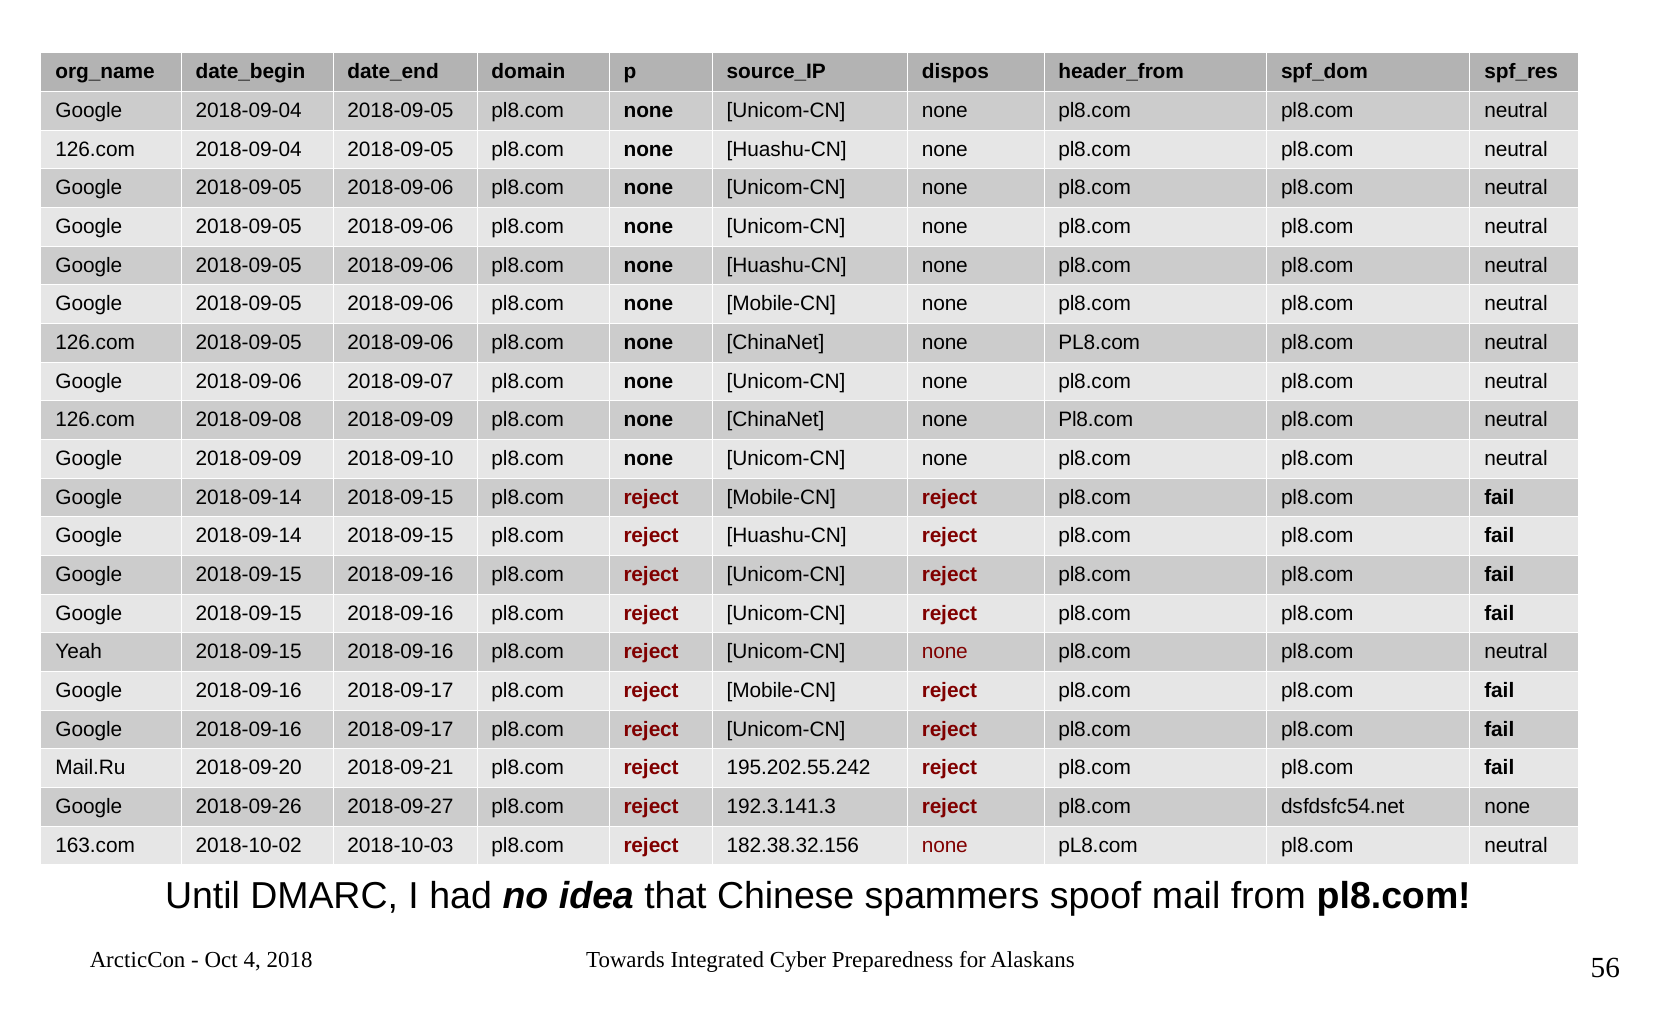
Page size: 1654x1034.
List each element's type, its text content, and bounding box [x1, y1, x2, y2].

table_cell Google [41, 363, 181, 400]
table_cell none [610, 285, 712, 323]
table_cell pl8.com [1267, 749, 1469, 787]
table_cell 2018-09-06 [334, 285, 477, 323]
table_cell reject [908, 672, 1044, 710]
table_cell none [908, 131, 1044, 168]
table_cell 2018-09-06 [334, 247, 477, 284]
table_cell 2018-09-05 [182, 208, 333, 246]
table_cell none [610, 247, 712, 284]
table_cell pL8.com [1045, 827, 1266, 864]
table_cell pl8.com [478, 479, 609, 516]
table_cell [Mobile-CN] [713, 285, 907, 323]
table_cell pl8.com [478, 517, 609, 555]
table_cell [Unicom-CN] [713, 169, 907, 207]
table_cell Google [41, 247, 181, 284]
table_cell pl8.com [478, 440, 609, 478]
table_cell reject [610, 633, 712, 671]
table_cell Google [41, 711, 181, 748]
table_cell neutral [1470, 440, 1578, 478]
table_cell 2018-09-05 [182, 247, 333, 284]
table_cell fail [1470, 517, 1578, 555]
table_cell pl8.com [1045, 556, 1266, 594]
table_cell pl8.com [478, 749, 609, 787]
table_cell pl8.com [1267, 517, 1469, 555]
table_cell Google [41, 208, 181, 246]
table_cell pl8.com [1267, 131, 1469, 168]
table_cell 2018-09-16 [334, 595, 477, 632]
table_header date_end [334, 53, 477, 91]
table_cell 182.38.32.156 [713, 827, 907, 864]
table_cell pl8.com [478, 633, 609, 671]
table_cell pl8.com [1045, 711, 1266, 748]
table_cell Google [41, 788, 181, 826]
table_cell reject [610, 479, 712, 516]
table_cell none [610, 131, 712, 168]
table_cell pl8.com [1045, 247, 1266, 284]
table_cell pl8.com [478, 324, 609, 362]
table_cell [Huashu-CN] [713, 517, 907, 555]
table_cell [Unicom-CN] [713, 633, 907, 671]
table_cell neutral [1470, 92, 1578, 130]
table_cell pl8.com [478, 208, 609, 246]
table_cell reject [908, 479, 1044, 516]
table_cell neutral [1470, 324, 1578, 362]
table_cell 192.3.141.3 [713, 788, 907, 826]
table_cell 2018-09-17 [334, 672, 477, 710]
table_cell pl8.com [478, 363, 609, 400]
table_cell reject [610, 672, 712, 710]
table_cell Google [41, 479, 181, 516]
table_header spf_dom [1267, 53, 1469, 91]
table_cell pl8.com [1267, 556, 1469, 594]
table_cell 2018-09-14 [182, 517, 333, 555]
table_cell reject [908, 595, 1044, 632]
table_cell 2018-09-05 [182, 169, 333, 207]
text_box <number> [1560, 951, 1621, 1023]
table_cell pl8.com [478, 827, 609, 864]
table_cell [Unicom-CN] [713, 363, 907, 400]
table_cell pl8.com [1267, 324, 1469, 362]
table_cell neutral [1470, 131, 1578, 168]
table_cell pl8.com [478, 788, 609, 826]
table_cell fail [1470, 711, 1578, 748]
table_cell 2018-09-09 [334, 401, 477, 439]
table_cell none [908, 633, 1044, 671]
table_cell 2018-09-06 [182, 363, 333, 400]
table_cell pl8.com [1045, 169, 1266, 207]
table_cell 2018-09-04 [182, 131, 333, 168]
table_cell 2018-09-14 [182, 479, 333, 516]
table_cell none [610, 324, 712, 362]
table_cell pl8.com [1267, 711, 1469, 748]
table_cell PL8.com [1045, 324, 1266, 362]
table_cell pl8.com [1045, 517, 1266, 555]
table_cell reject [908, 749, 1044, 787]
table_cell reject [610, 595, 712, 632]
table_cell none [908, 324, 1044, 362]
table_cell pl8.com [478, 247, 609, 284]
table_cell 2018-09-07 [334, 363, 477, 400]
table_cell none [1470, 788, 1578, 826]
table_cell neutral [1470, 169, 1578, 207]
table_cell none [610, 363, 712, 400]
table_cell Google [41, 517, 181, 555]
table_cell [Huashu-CN] [713, 247, 907, 284]
table_cell 2018-09-05 [334, 92, 477, 130]
table_cell fail [1470, 672, 1578, 710]
table_header spf_res [1470, 53, 1578, 91]
table_cell fail [1470, 749, 1578, 787]
table_cell [Mobile-CN] [713, 479, 907, 516]
table_cell reject [610, 827, 712, 864]
table_header date_begin [182, 53, 333, 91]
table_cell 2018-09-15 [334, 517, 477, 555]
table_cell 2018-09-16 [334, 556, 477, 594]
table_cell Google [41, 672, 181, 710]
table_cell 2018-09-04 [182, 92, 333, 130]
table_cell pl8.com [1267, 92, 1469, 130]
table_cell none [610, 401, 712, 439]
table_cell 2018-09-15 [182, 556, 333, 594]
table_cell pl8.com [1267, 247, 1469, 284]
table_cell pl8.com [1267, 633, 1469, 671]
table_cell 2018-09-05 [182, 324, 333, 362]
table_cell 2018-09-17 [334, 711, 477, 748]
table_cell none [908, 440, 1044, 478]
table_cell reject [610, 711, 712, 748]
table_cell pl8.com [1267, 363, 1469, 400]
table_cell 2018-09-20 [182, 749, 333, 787]
table_cell pl8.com [1045, 595, 1266, 632]
table_cell 126.com [41, 131, 181, 168]
table_cell reject [908, 788, 1044, 826]
table_cell Google [41, 595, 181, 632]
table_cell reject [610, 788, 712, 826]
table_cell 195.202.55.242 [713, 749, 907, 787]
table_cell [ChinaNet] [713, 324, 907, 362]
table_cell pl8.com [1267, 479, 1469, 516]
table_cell pl8.com [478, 556, 609, 594]
table_cell 2018-10-03 [334, 827, 477, 864]
table_cell pl8.com [478, 672, 609, 710]
table_header domain [478, 53, 609, 91]
table_cell 2018-09-26 [182, 788, 333, 826]
table_header source_IP [713, 53, 907, 91]
table_cell reject [908, 517, 1044, 555]
table_cell [ChinaNet] [713, 401, 907, 439]
table_cell reject [610, 517, 712, 555]
table_cell pl8.com [478, 131, 609, 168]
table_cell none [908, 285, 1044, 323]
table_cell none [908, 363, 1044, 400]
table_cell none [908, 92, 1044, 130]
table_cell pl8.com [1045, 672, 1266, 710]
table_cell pl8.com [478, 595, 609, 632]
table_cell reject [908, 711, 1044, 748]
table_cell neutral [1470, 247, 1578, 284]
table_cell Google [41, 92, 181, 130]
table_cell 2018-09-16 [182, 672, 333, 710]
table_cell [Unicom-CN] [713, 556, 907, 594]
table_cell pl8.com [1267, 401, 1469, 439]
table_cell Mail.Ru [41, 749, 181, 787]
table_cell [Unicom-CN] [713, 208, 907, 246]
table_cell pl8.com [1267, 672, 1469, 710]
table_cell neutral [1470, 208, 1578, 246]
table_cell none [610, 208, 712, 246]
table_cell Google [41, 440, 181, 478]
table_cell pl8.com [1267, 595, 1469, 632]
table_cell [Unicom-CN] [713, 440, 907, 478]
table_cell pl8.com [1267, 827, 1469, 864]
table_cell pl8.com [1045, 633, 1266, 671]
table_cell pl8.com [478, 401, 609, 439]
table_cell [Mobile-CN] [713, 672, 907, 710]
table_cell pl8.com [478, 285, 609, 323]
table_cell Google [41, 285, 181, 323]
table_cell neutral [1470, 401, 1578, 439]
table_cell reject [610, 749, 712, 787]
table_cell none [908, 169, 1044, 207]
table_cell pl8.com [478, 169, 609, 207]
table_cell 126.com [41, 401, 181, 439]
table_cell pl8.com [1045, 92, 1266, 130]
table_cell pl8.com [1267, 440, 1469, 478]
table_cell pl8.com [1045, 749, 1266, 787]
table_cell 2018-09-06 [334, 208, 477, 246]
table_cell Pl8.com [1045, 401, 1266, 439]
table_cell 2018-09-08 [182, 401, 333, 439]
table_cell pl8.com [1267, 169, 1469, 207]
table_cell pl8.com [1045, 479, 1266, 516]
table_cell none [908, 827, 1044, 864]
table_cell none [908, 208, 1044, 246]
table_cell 2018-09-16 [182, 711, 333, 748]
table_cell [Huashu-CN] [713, 131, 907, 168]
table_cell [Unicom-CN] [713, 92, 907, 130]
table_cell 2018-09-15 [182, 633, 333, 671]
table_cell none [908, 401, 1044, 439]
table_cell 2018-09-06 [334, 324, 477, 362]
table_cell pl8.com [1045, 208, 1266, 246]
table_cell pl8.com [478, 711, 609, 748]
table_cell pl8.com [1267, 208, 1469, 246]
table_cell 2018-09-16 [334, 633, 477, 671]
table_cell fail [1470, 479, 1578, 516]
table_cell Google [41, 556, 181, 594]
text_box Until DMARC, I had no idea that Chinese spammers spoof mail from pl8.com! [95, 867, 1541, 925]
table_cell 2018-09-05 [182, 285, 333, 323]
table_cell pl8.com [478, 92, 609, 130]
table_cell pl8.com [1045, 440, 1266, 478]
table_cell 2018-09-09 [182, 440, 333, 478]
table_cell fail [1470, 595, 1578, 632]
table_cell dsfdsfc54.net [1267, 788, 1469, 826]
table_cell Yeah [41, 633, 181, 671]
table_cell neutral [1470, 363, 1578, 400]
table_header header_from [1045, 53, 1266, 91]
table_cell neutral [1470, 633, 1578, 671]
table_cell neutral [1470, 827, 1578, 864]
table_cell pl8.com [1045, 131, 1266, 168]
table_cell pl8.com [1045, 788, 1266, 826]
table_cell pl8.com [1045, 285, 1266, 323]
table_cell 2018-09-15 [334, 479, 477, 516]
table_cell Google [41, 169, 181, 207]
table_cell pl8.com [1045, 363, 1266, 400]
table_cell 2018-09-10 [334, 440, 477, 478]
table_cell 163.com [41, 827, 181, 864]
table_header dispos [908, 53, 1044, 91]
table_header p [610, 53, 712, 91]
table_cell neutral [1470, 285, 1578, 323]
table_cell none [610, 440, 712, 478]
table_cell [Unicom-CN] [713, 595, 907, 632]
table_cell fail [1470, 556, 1578, 594]
table_cell none [610, 92, 712, 130]
table_cell [Unicom-CN] [713, 711, 907, 748]
table_cell pl8.com [1267, 285, 1469, 323]
table_cell 2018-09-05 [334, 131, 477, 168]
table_header org_name [41, 53, 181, 91]
table_cell none [610, 169, 712, 207]
table_cell none [908, 247, 1044, 284]
table_cell 2018-09-15 [182, 595, 333, 632]
table_cell 2018-09-06 [334, 169, 477, 207]
table_cell 2018-09-27 [334, 788, 477, 826]
table_cell 2018-10-02 [182, 827, 333, 864]
table_cell reject [610, 556, 712, 594]
table_cell 2018-09-21 [334, 749, 477, 787]
table_cell reject [908, 556, 1044, 594]
table_cell 126.com [41, 324, 181, 362]
